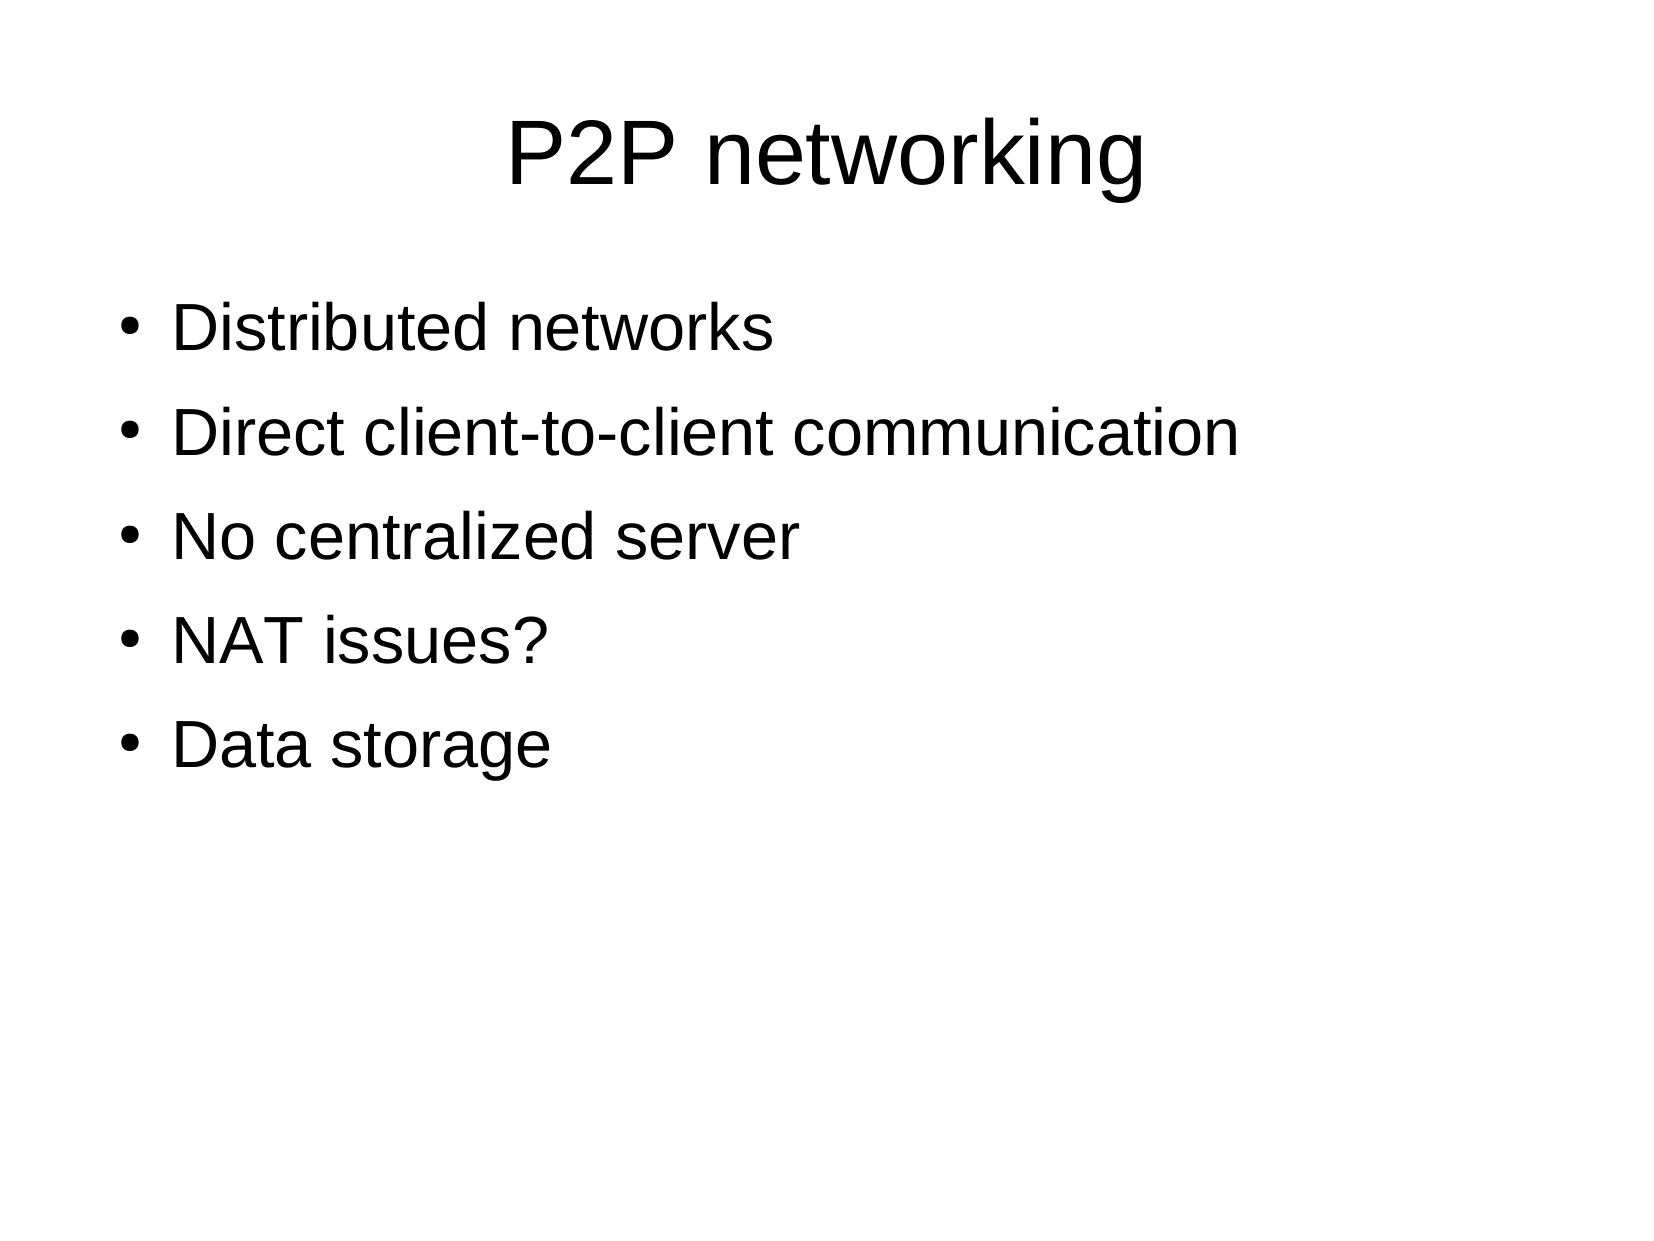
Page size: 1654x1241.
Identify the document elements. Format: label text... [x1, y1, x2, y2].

list Distributed networks Direct client-to-client communication No centralized server NAT issues? Data storage [82, 290, 1571, 1109]
title P2P networking [82, 49, 1571, 257]
